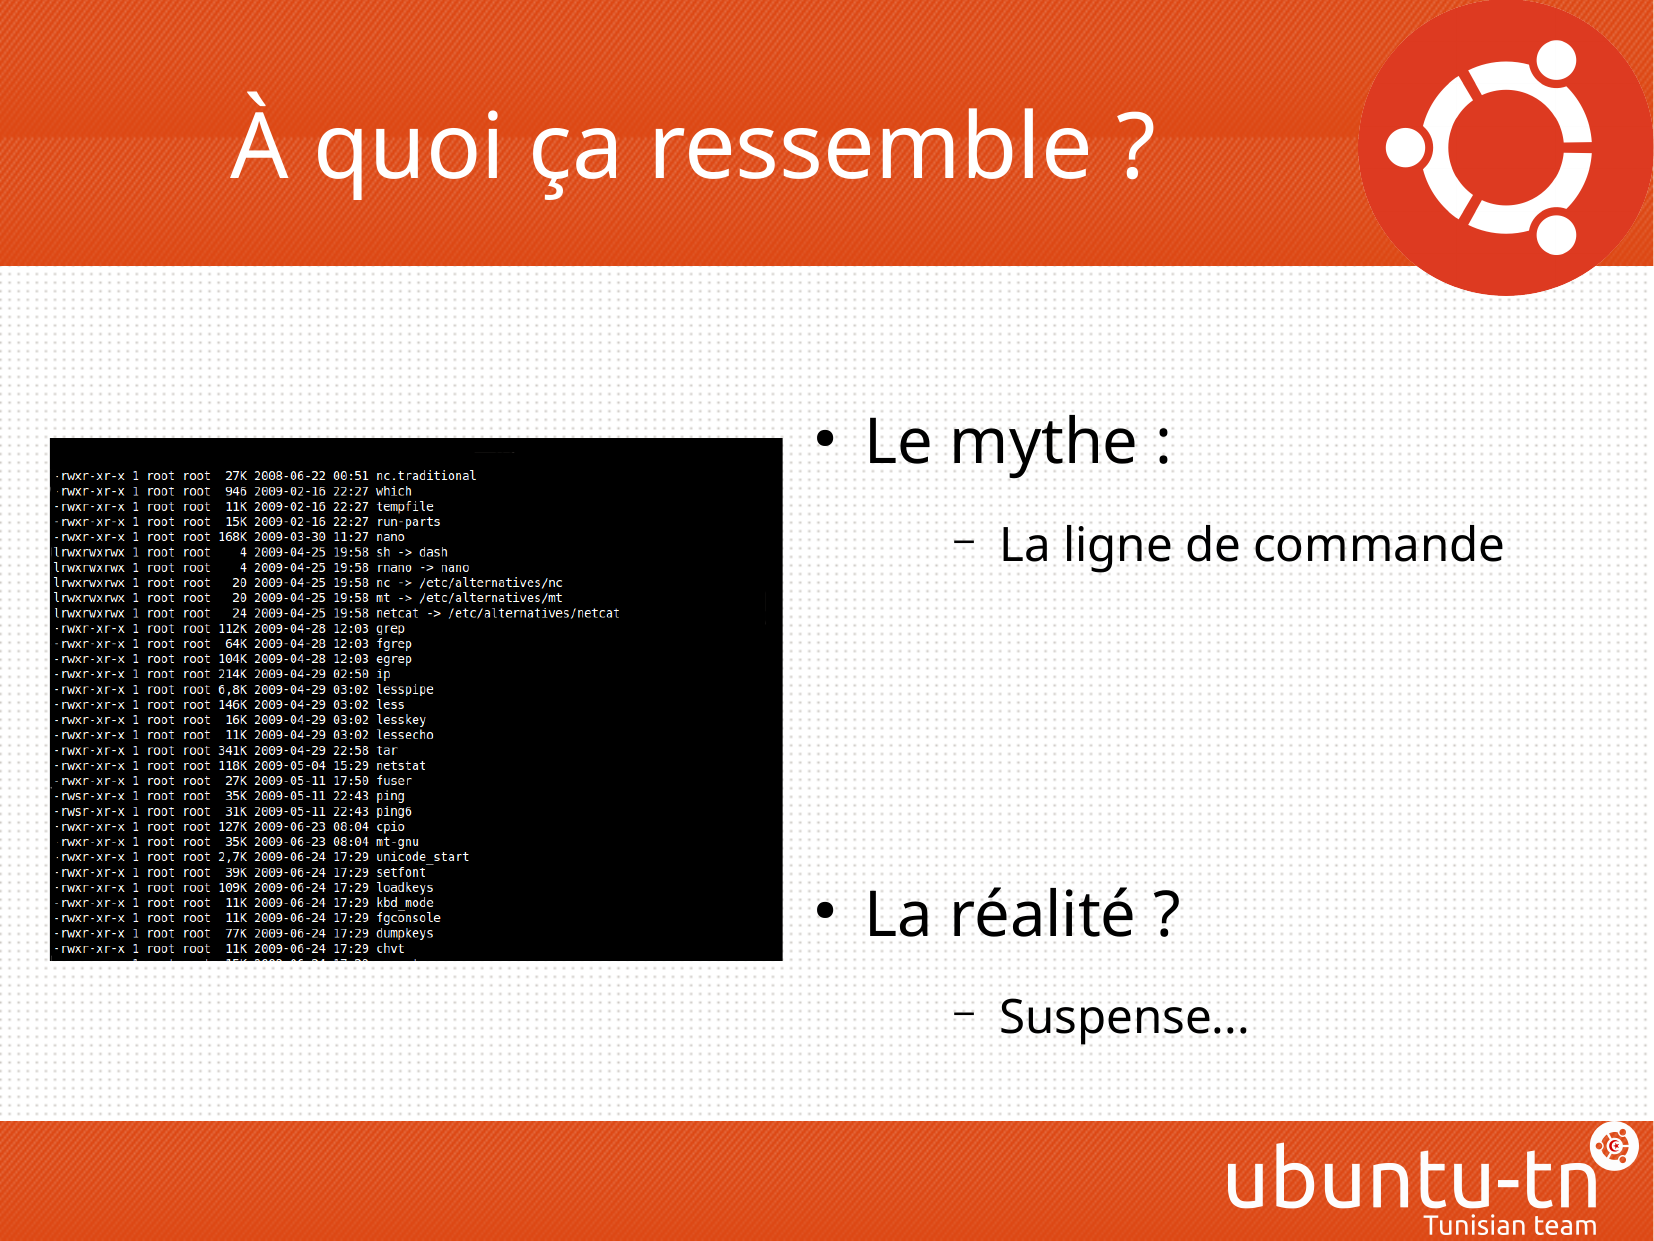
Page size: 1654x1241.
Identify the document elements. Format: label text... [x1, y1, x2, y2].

picture [0, 0, 1654, 1241]
title À quoi ça ressemble ? [29, 36, 1359, 250]
list Le mythe : La ligne de commande La réalité ? Suspense... [797, 396, 1595, 1052]
